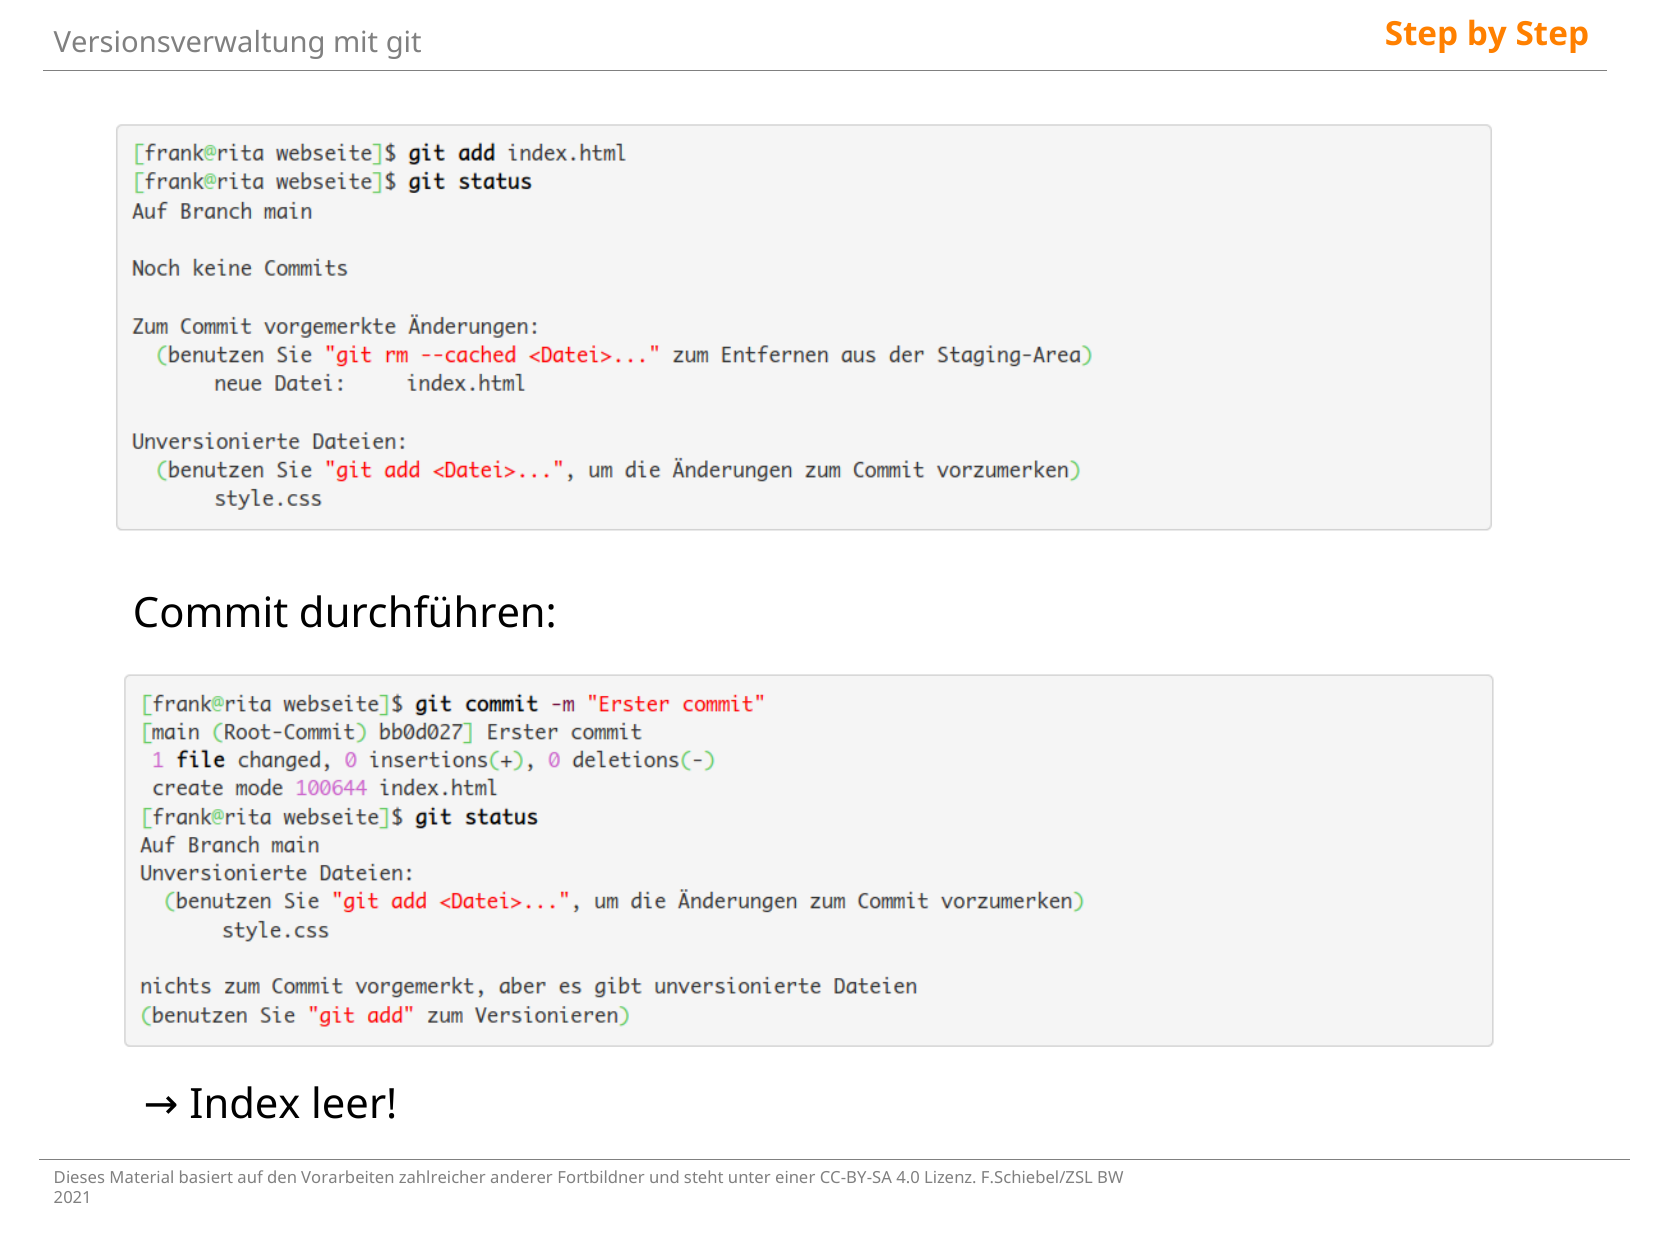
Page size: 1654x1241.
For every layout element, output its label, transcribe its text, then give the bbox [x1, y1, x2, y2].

text_box → Index leer! [118, 1069, 405, 1134]
text_box Step by Step [1370, 4, 1597, 60]
picture [118, 667, 1501, 1052]
text_box Versionsverwaltung mit git [39, 15, 1315, 79]
text_box Commit durchführen: [118, 578, 555, 644]
picture [106, 118, 1501, 537]
